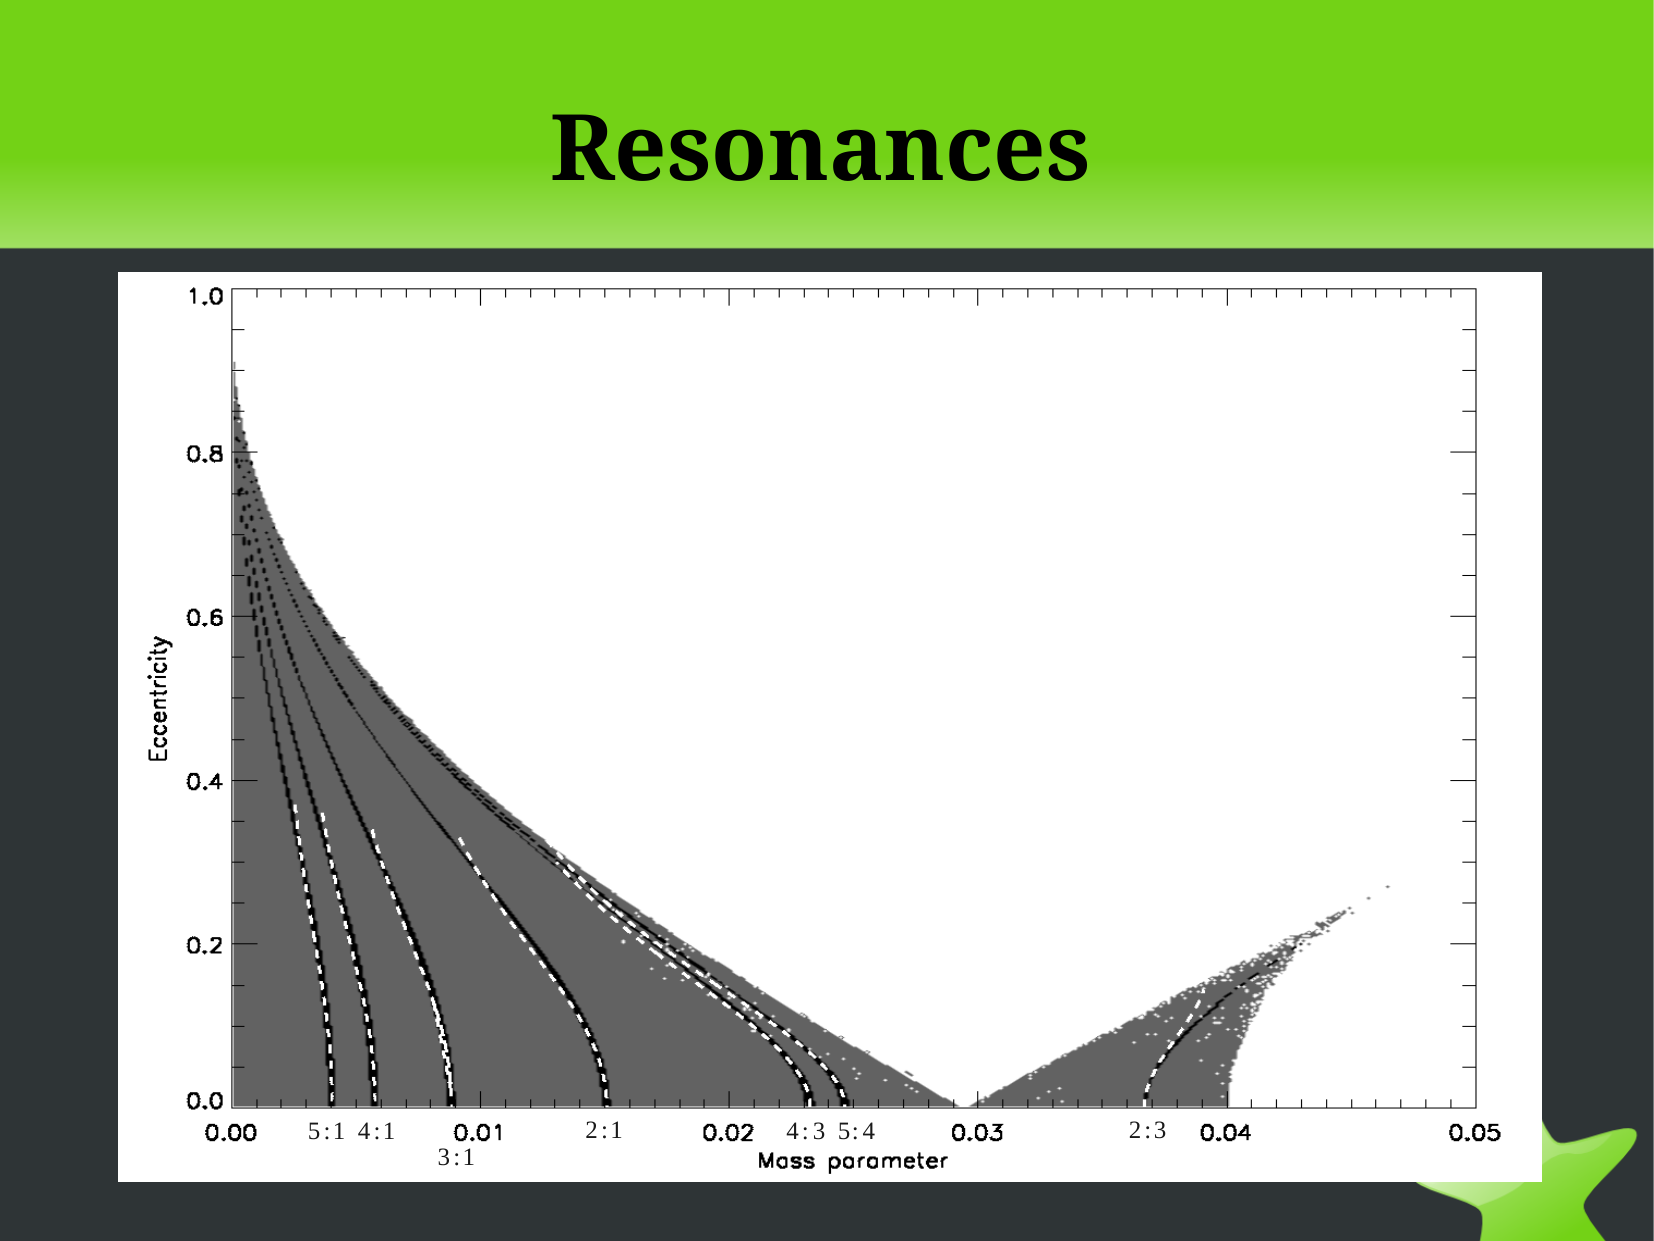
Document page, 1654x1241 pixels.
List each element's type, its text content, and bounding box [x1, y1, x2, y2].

chart [780, 1117, 882, 1146]
chart [579, 1116, 630, 1145]
chart [431, 1144, 481, 1172]
title Resonances [76, 48, 1565, 242]
chart [301, 1117, 402, 1146]
chart [1122, 1116, 1173, 1145]
picture [0, 0, 1654, 1241]
